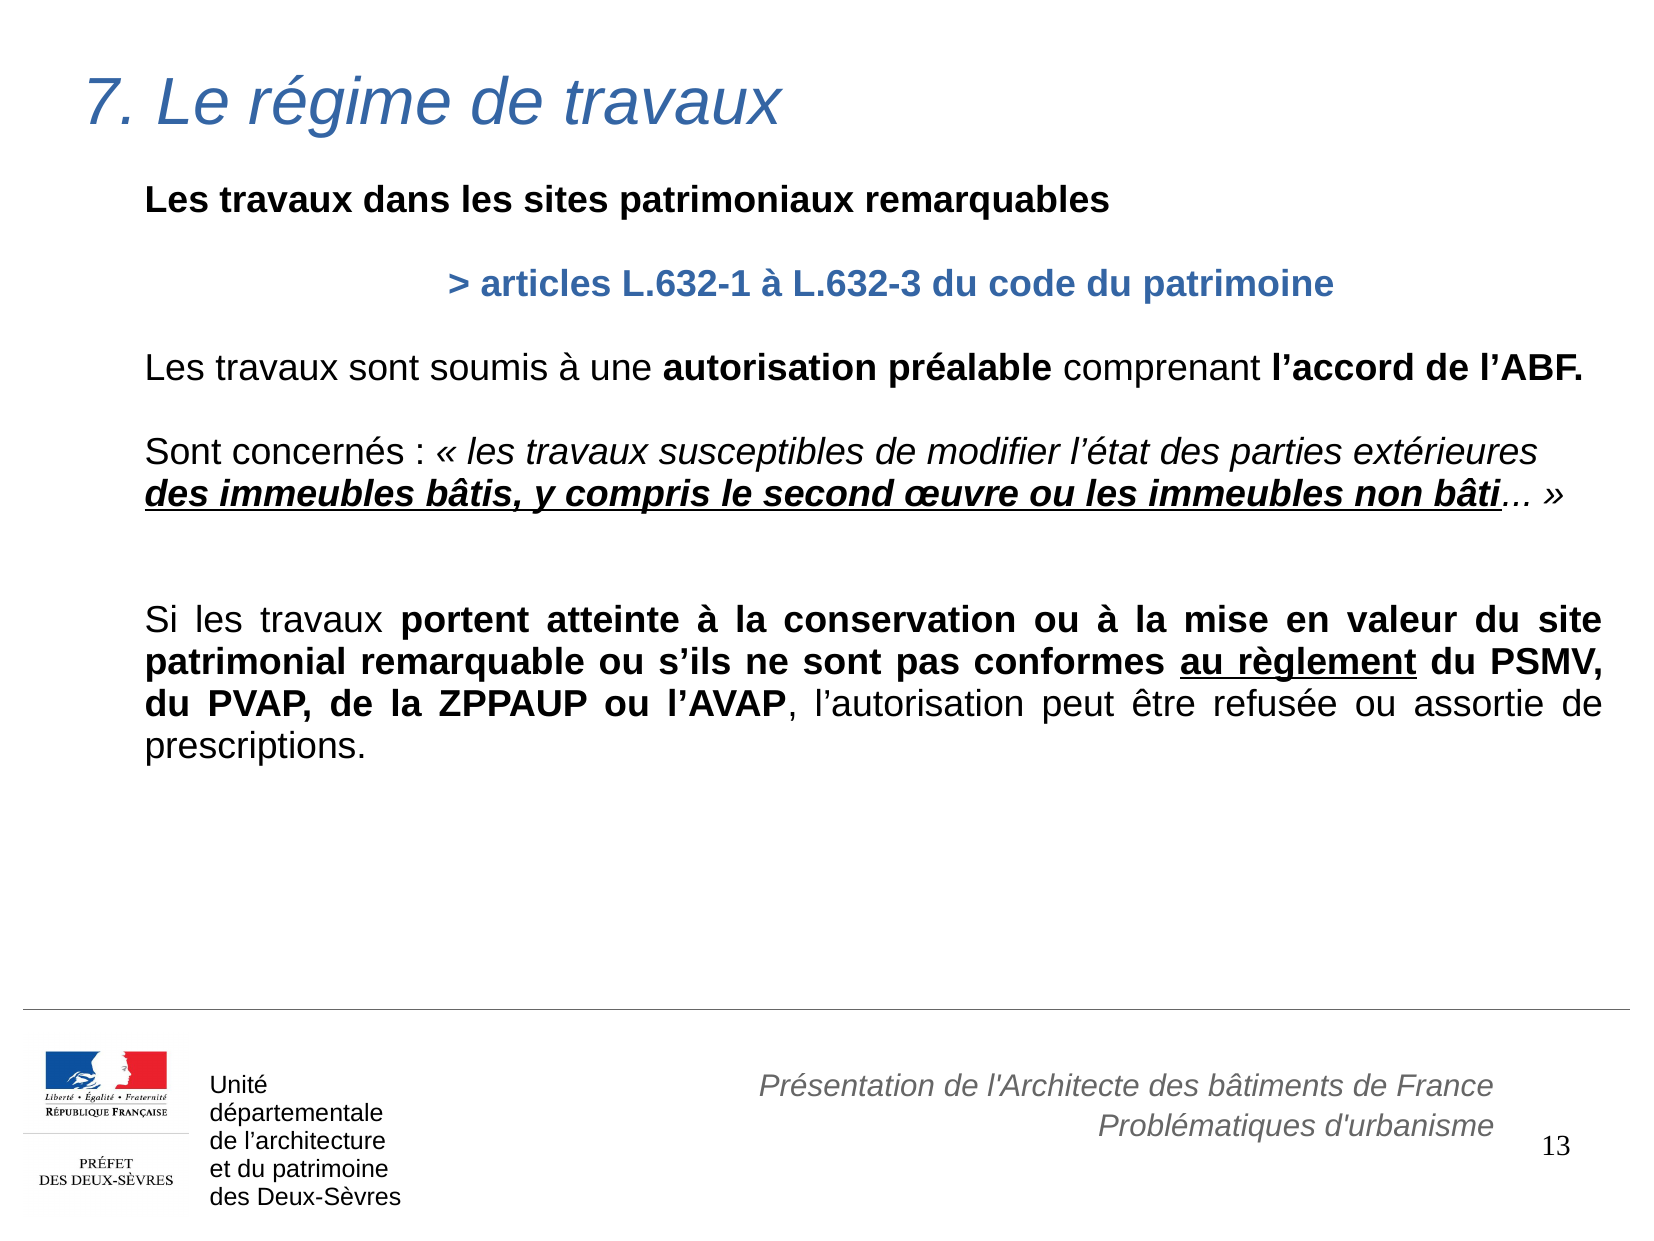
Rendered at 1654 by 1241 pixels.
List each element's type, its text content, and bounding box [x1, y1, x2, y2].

title 7. Le régime de travaux [82, 49, 1571, 154]
picture [23, 1032, 189, 1217]
text_box Unité départementale de l’architecture et du patrimoine des Deux-Sèvres [194, 1063, 632, 1218]
text_box Les travaux dans les sites patrimoniaux remarquables > articles L.632-1 à L.632-3 du code du patrimoine Les travaux sont soumis à une autorisation préalable comprenant l’accord de l’ABF. Sont concernés : « les travaux susceptibles de modifier l’état des parties extérieures des immeubles bâtis, y compris le second œuvre ou les immeubles non bâti... » Si les travaux portent atteinte à la conservation ou à la mise en valeur du site patrimonial remarquable ou s’ils ne sont pas conformes au règlement du PSMV, du PVAP, de la ZPPAUP ou l’AVAP, l’autorisation peut être refusée ou assortie de prescriptions. [129, 171, 1619, 993]
text_box Présentation de l'Architecte des bâtiments de France Problématiques d'urbanisme [744, 1055, 1539, 1218]
